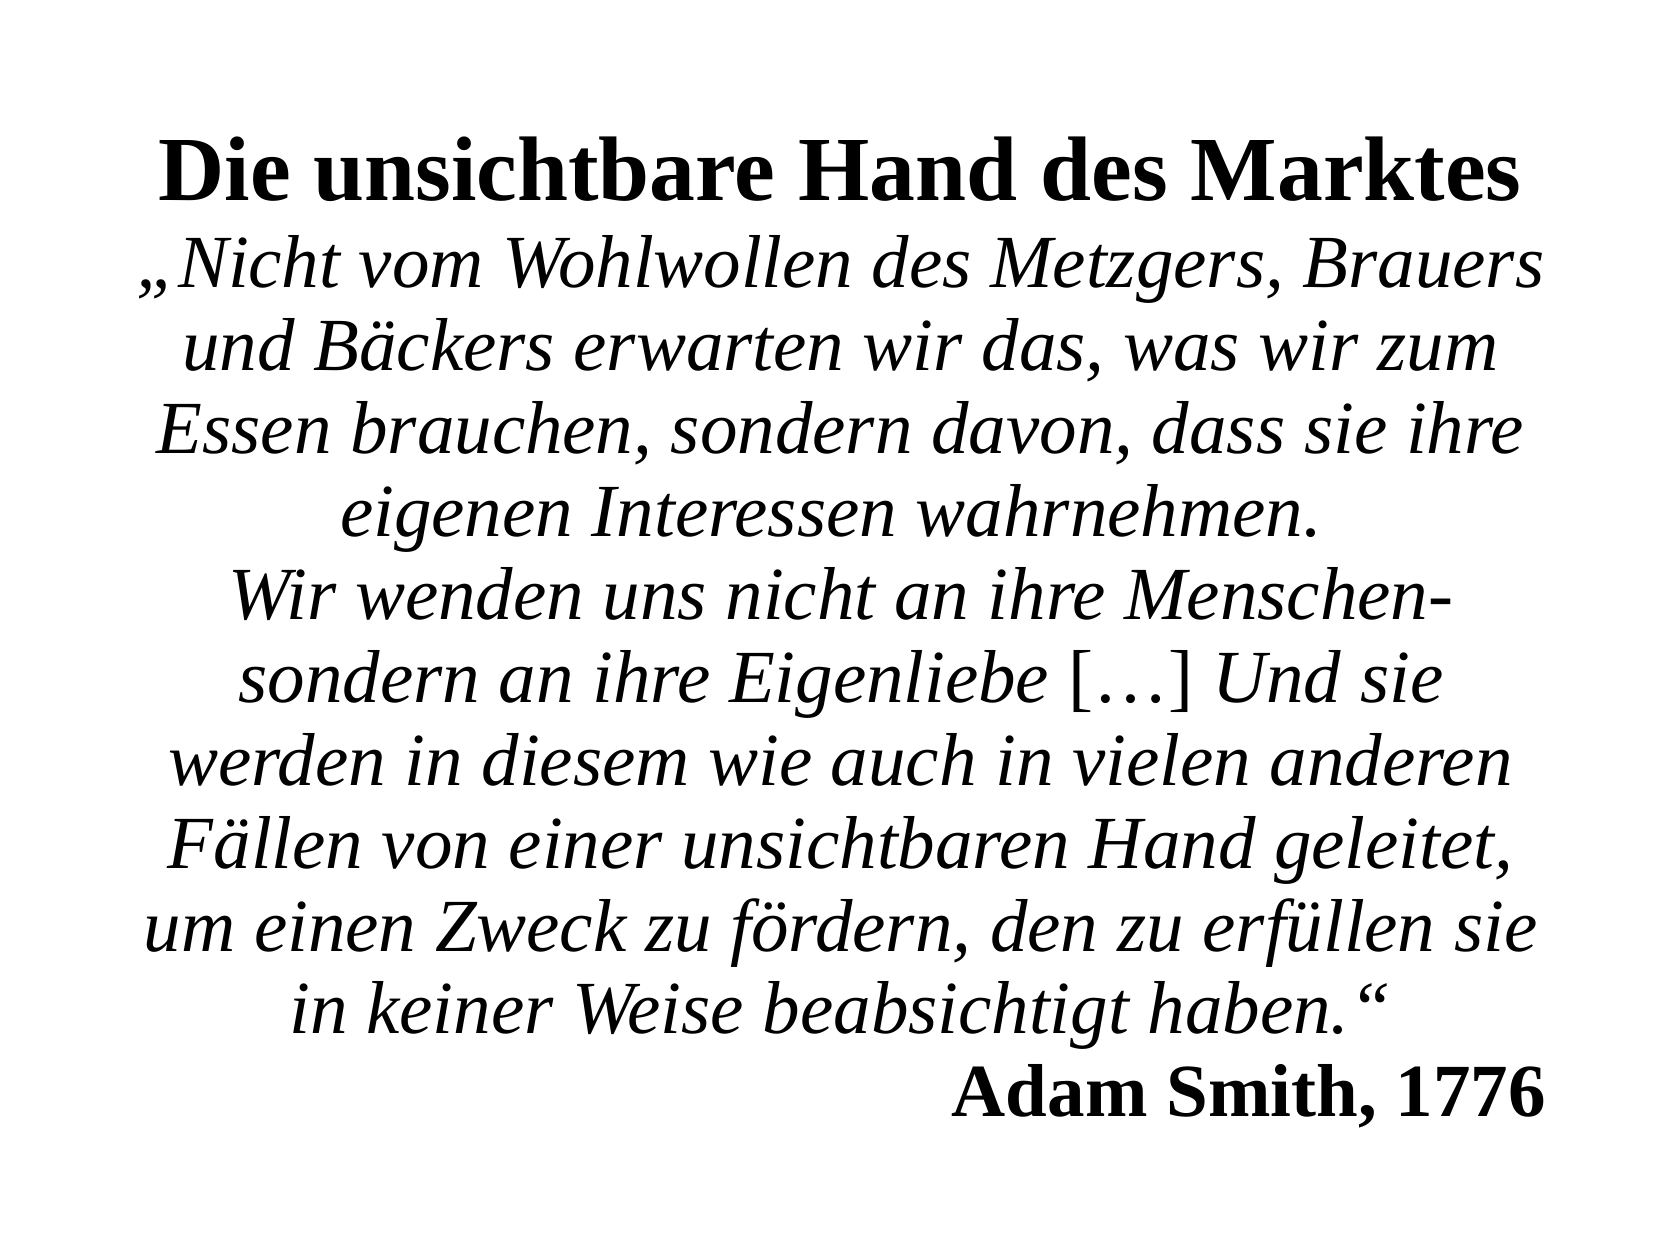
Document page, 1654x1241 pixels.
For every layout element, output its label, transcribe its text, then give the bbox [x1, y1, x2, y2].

text_box Die unsichtbare Hand des Marktes „Nicht vom Wohlwollen des Metzgers, Brauers und Bäckers erwarten wir das, was wir zum Essen brauchen, sondern davon, dass sie ihre eigenen Interessen wahrnehmen. Wir wenden uns nicht an ihre Menschen- sondern an ihre Eigenliebe […] Und sie werden in diesem wie auch in vielen anderen Fällen von einer unsichtbaren Hand geleitet, um einen Zweck zu fördern, den zu erfüllen sie in keiner Weise beabsichtigt haben.“ Adam Smith, 1776 [121, 111, 1573, 1145]
